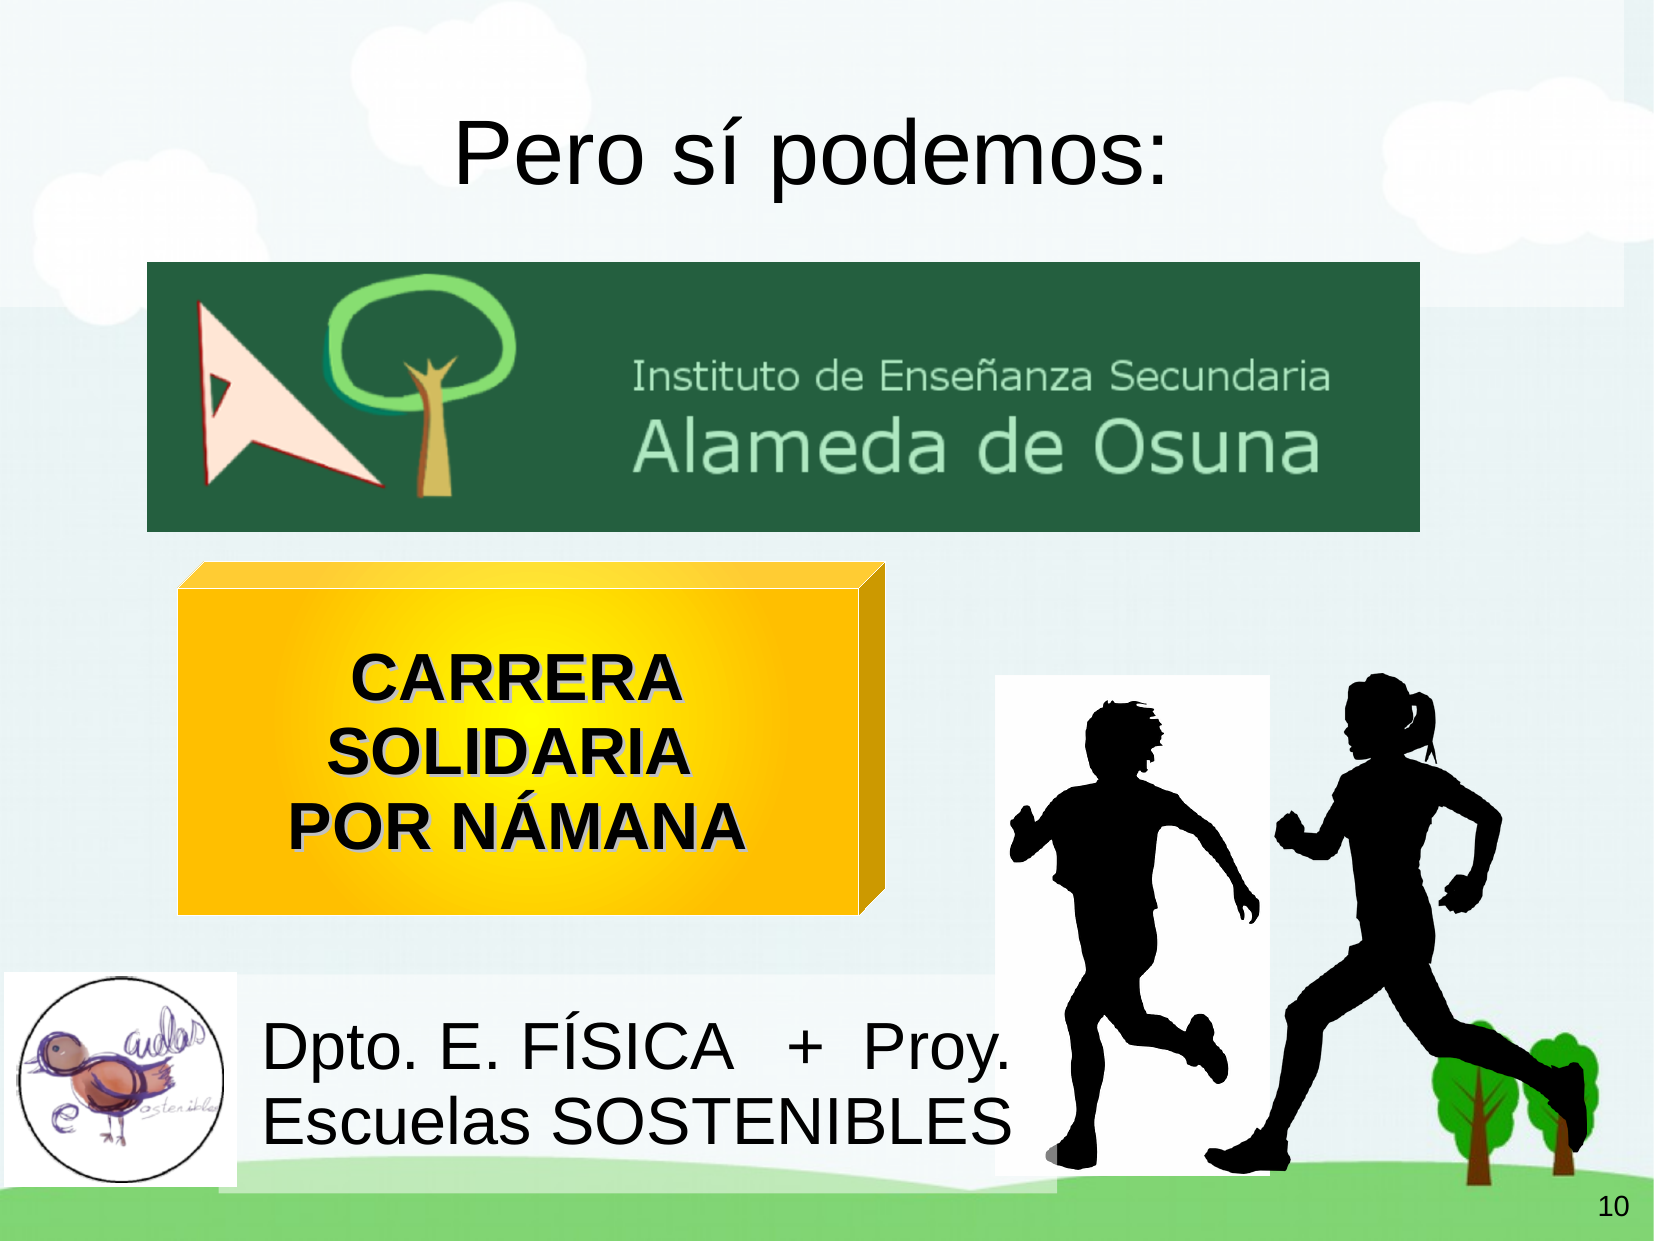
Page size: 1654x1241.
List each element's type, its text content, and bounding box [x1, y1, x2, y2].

picture [0, 0, 1654, 1241]
title Pero sí podemos: [0, 0, 1625, 307]
title Dpto. E. FÍSICA + Proy. Escuelas SOSTENIBLES [218, 974, 1058, 1194]
text_box CARRERA SOLIDARIA POR NÁMANA [177, 589, 858, 916]
